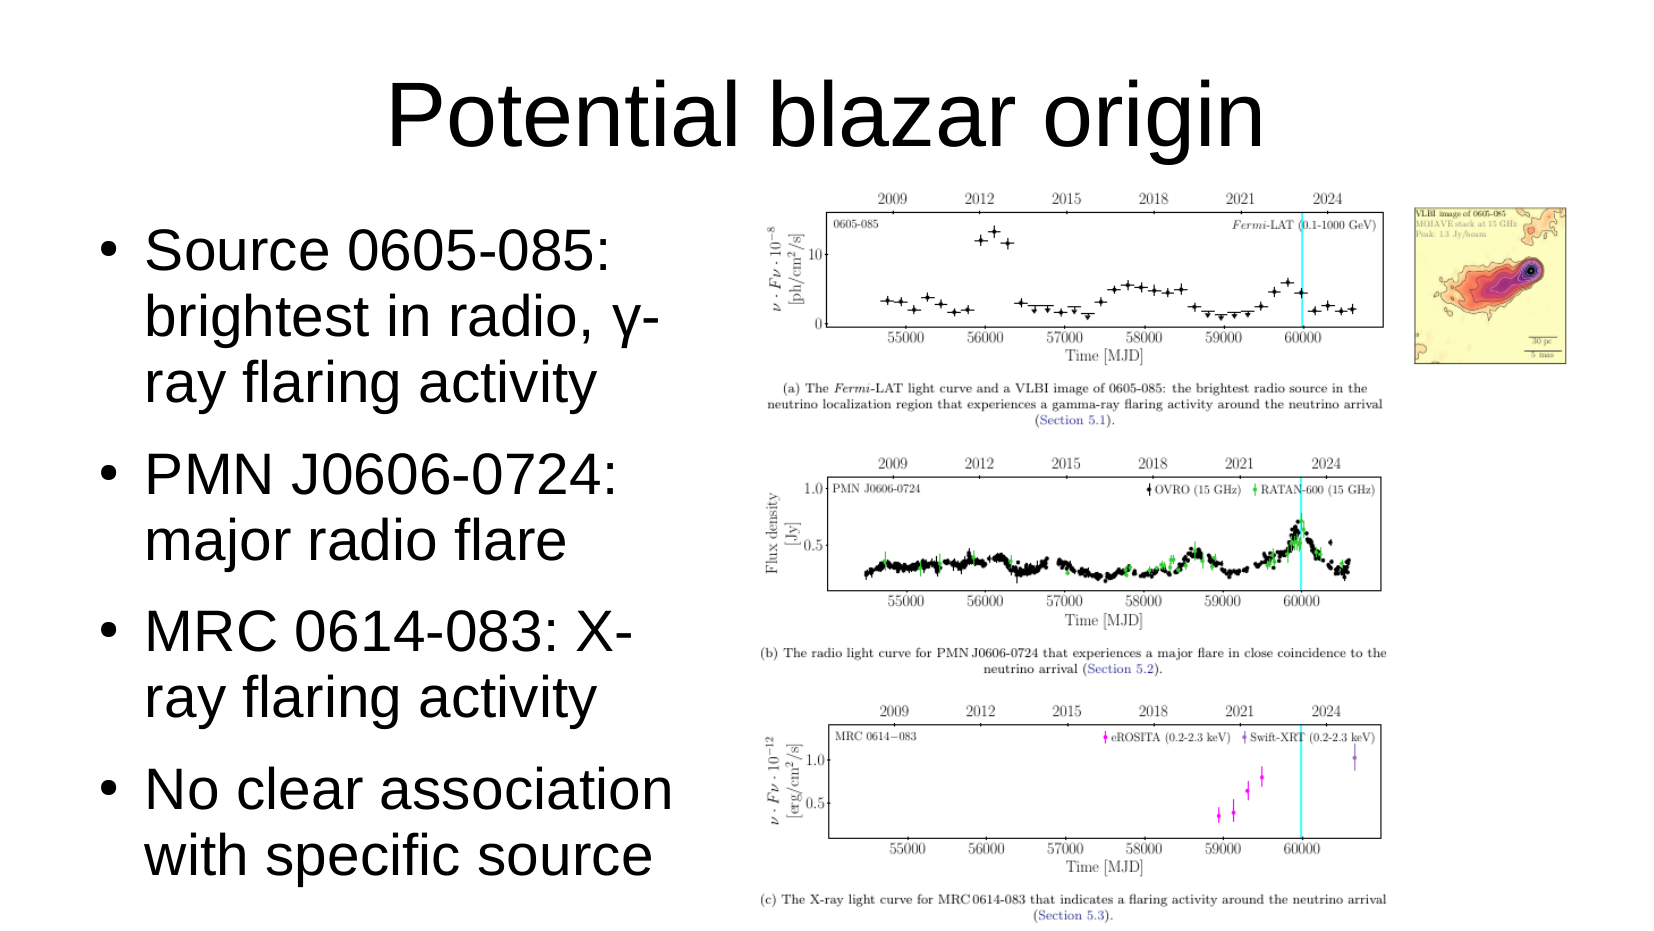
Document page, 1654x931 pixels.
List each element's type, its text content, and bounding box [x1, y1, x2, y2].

list Source 0605-085: brightest in radio, γ-ray flaring activity PMN J0606-0724: major radio flare MRC 0614-083: X-ray flaring activity No clear association with specific source [82, 217, 713, 901]
picture [750, 179, 1580, 931]
title Potential blazar origin [82, 37, 1571, 193]
